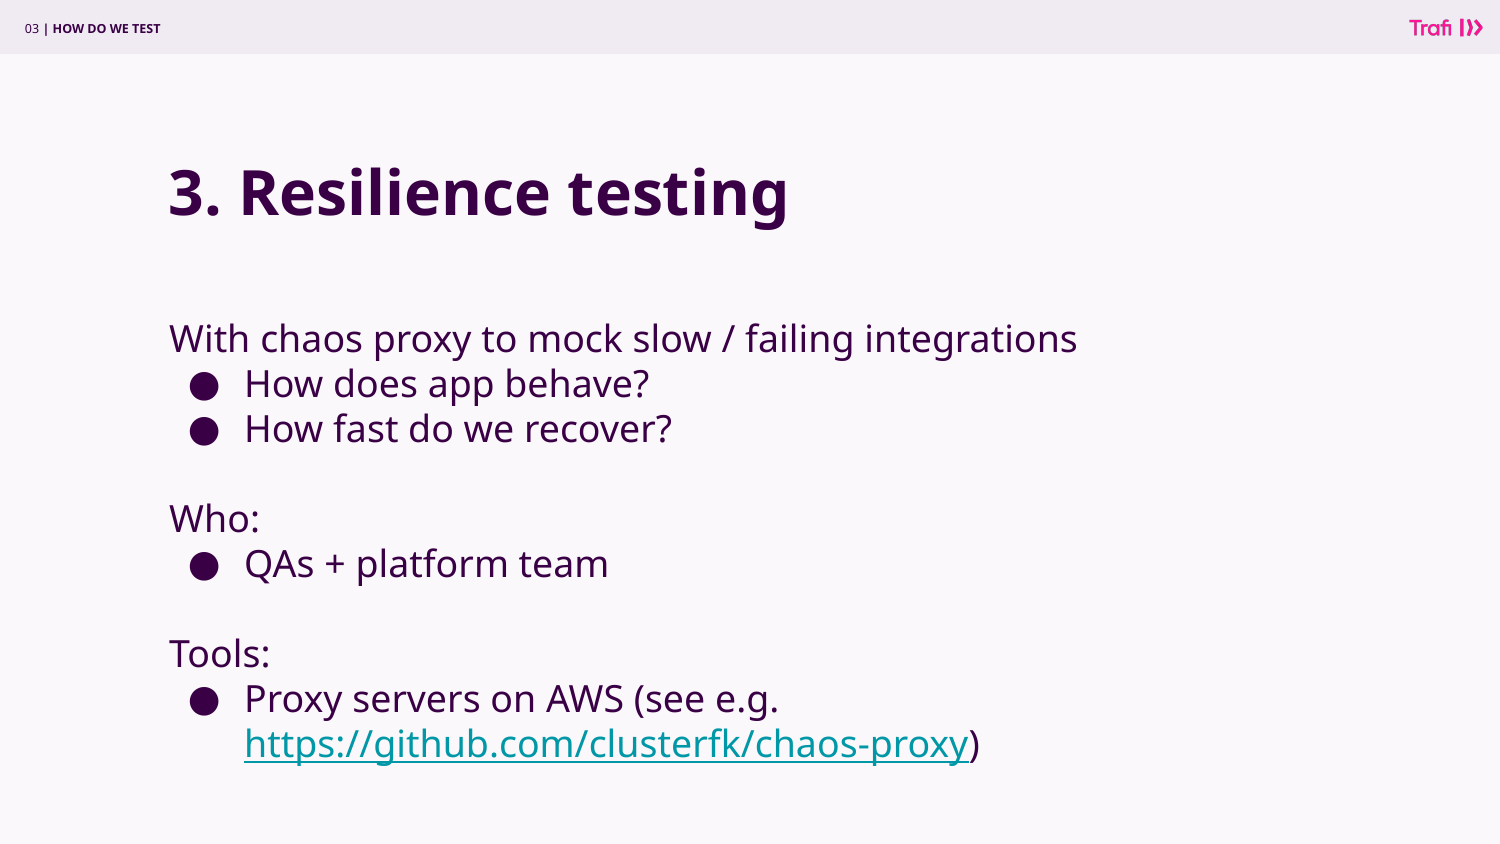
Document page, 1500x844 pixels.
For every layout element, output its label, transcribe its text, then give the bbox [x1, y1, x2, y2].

text_box 03 | HOW DO WE TEST [19, 8, 356, 47]
text_box 3. Resilience testing [154, 138, 1284, 241]
text_box [0, 0, 1500, 54]
text_box With chaos proxy to mock slow / failing integrations How does app behave? How fast do we recover? Who: QAs + platform team Tools: Proxy servers on AWS (see e.g. https://github.com/clusterfk/chaos-proxy) [154, 300, 1462, 781]
picture [1403, 8, 1489, 47]
